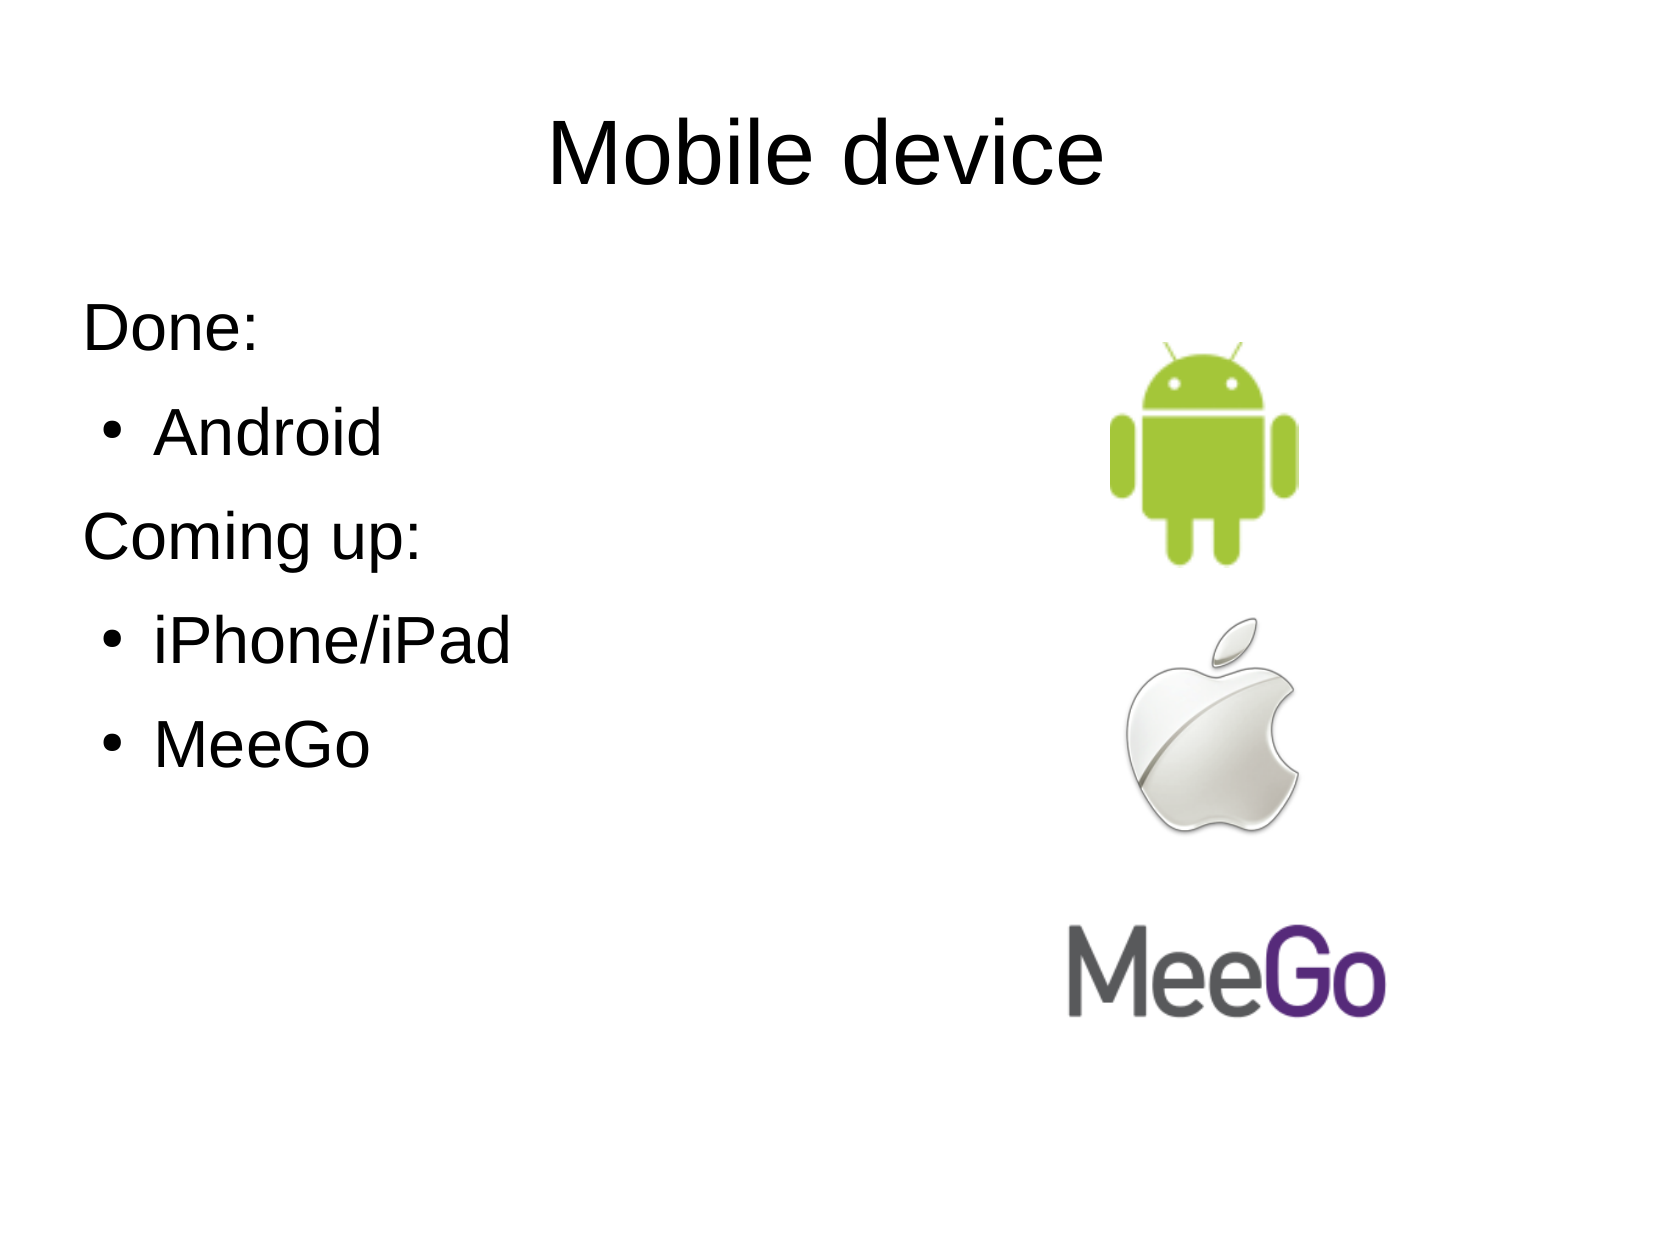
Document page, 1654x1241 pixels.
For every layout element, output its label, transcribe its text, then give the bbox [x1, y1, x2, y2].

picture [1120, 614, 1306, 841]
picture [1110, 342, 1299, 568]
title Mobile device [82, 49, 1571, 257]
picture [1065, 914, 1387, 1022]
list Done: Android Coming up: iPhone/iPad MeeGo [82, 290, 1571, 1109]
